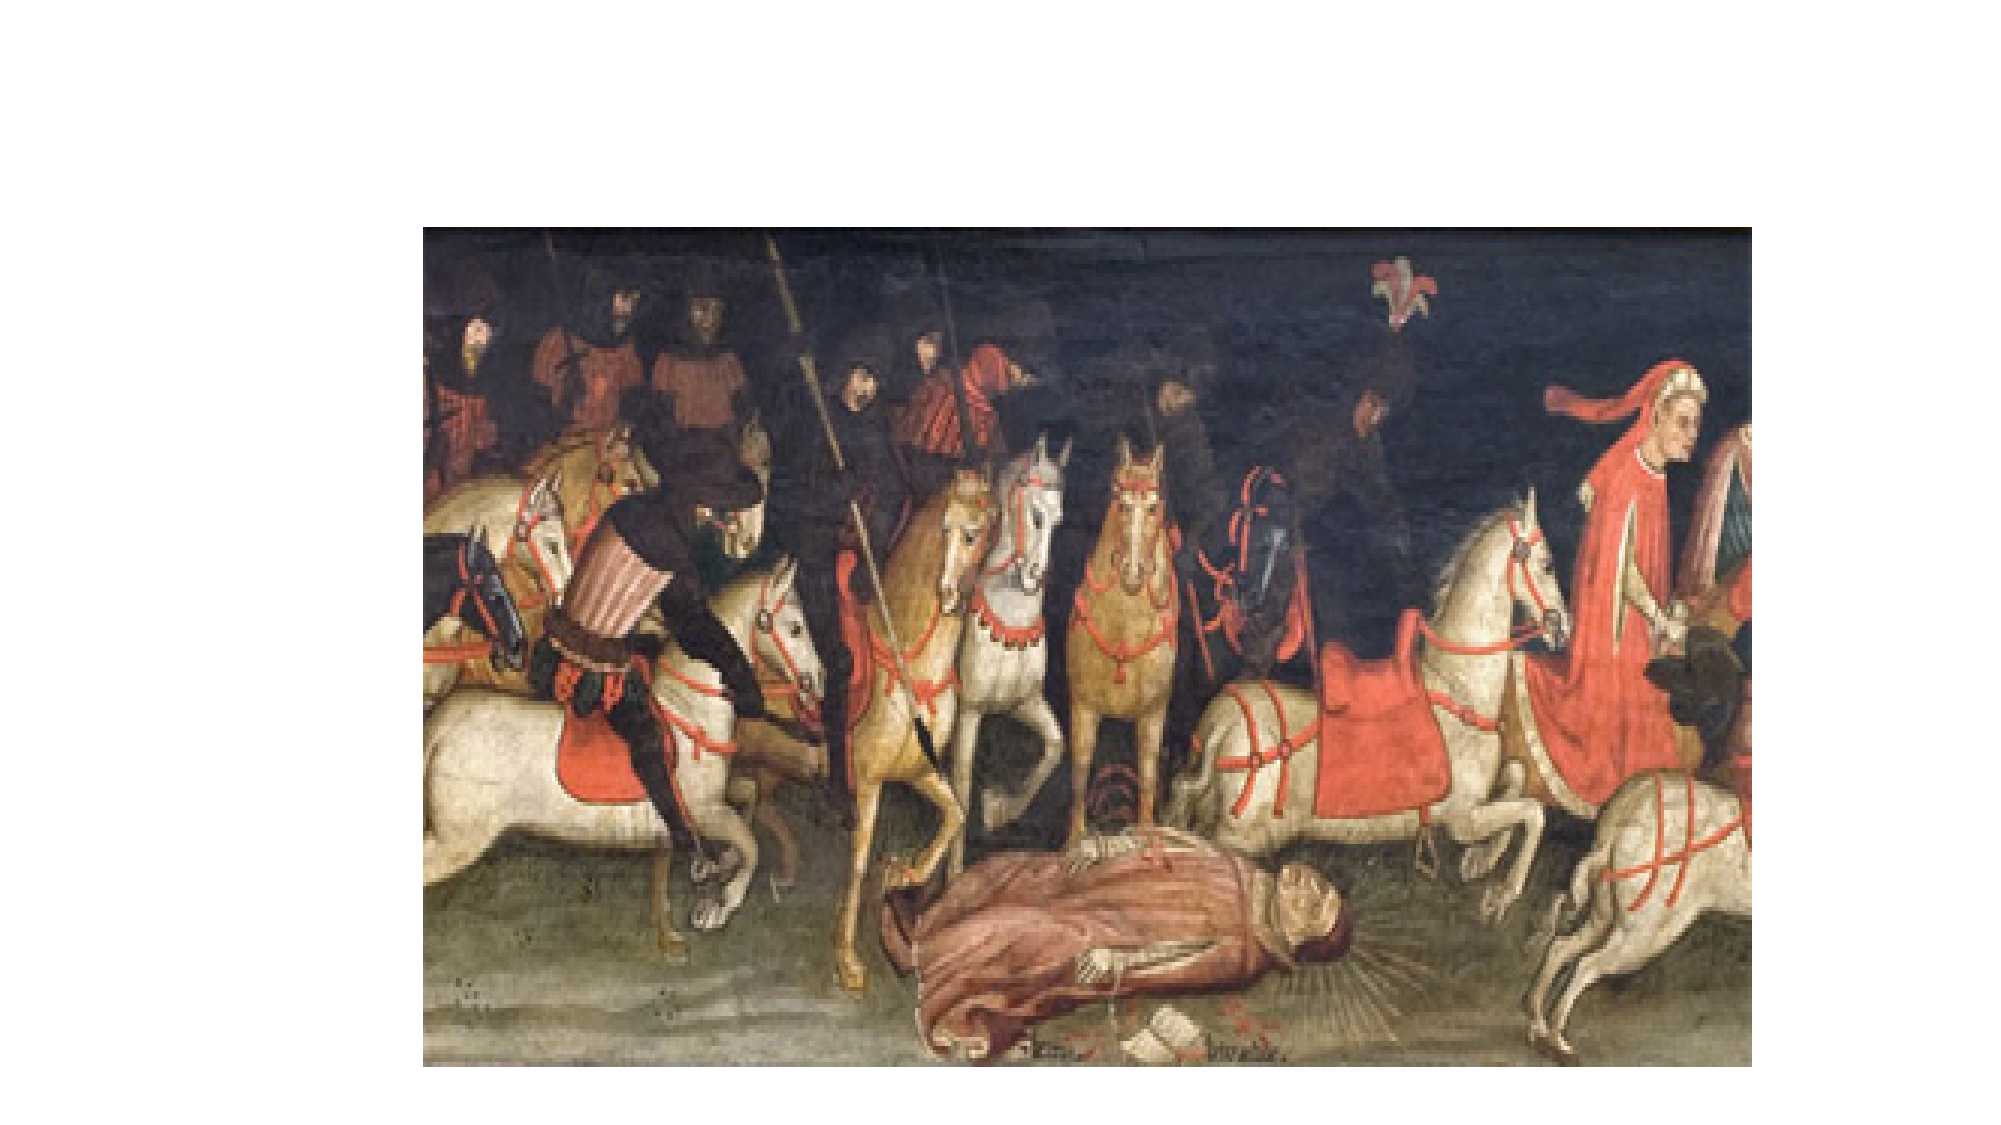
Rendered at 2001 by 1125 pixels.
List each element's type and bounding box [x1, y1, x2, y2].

picture [423, 227, 1752, 1067]
